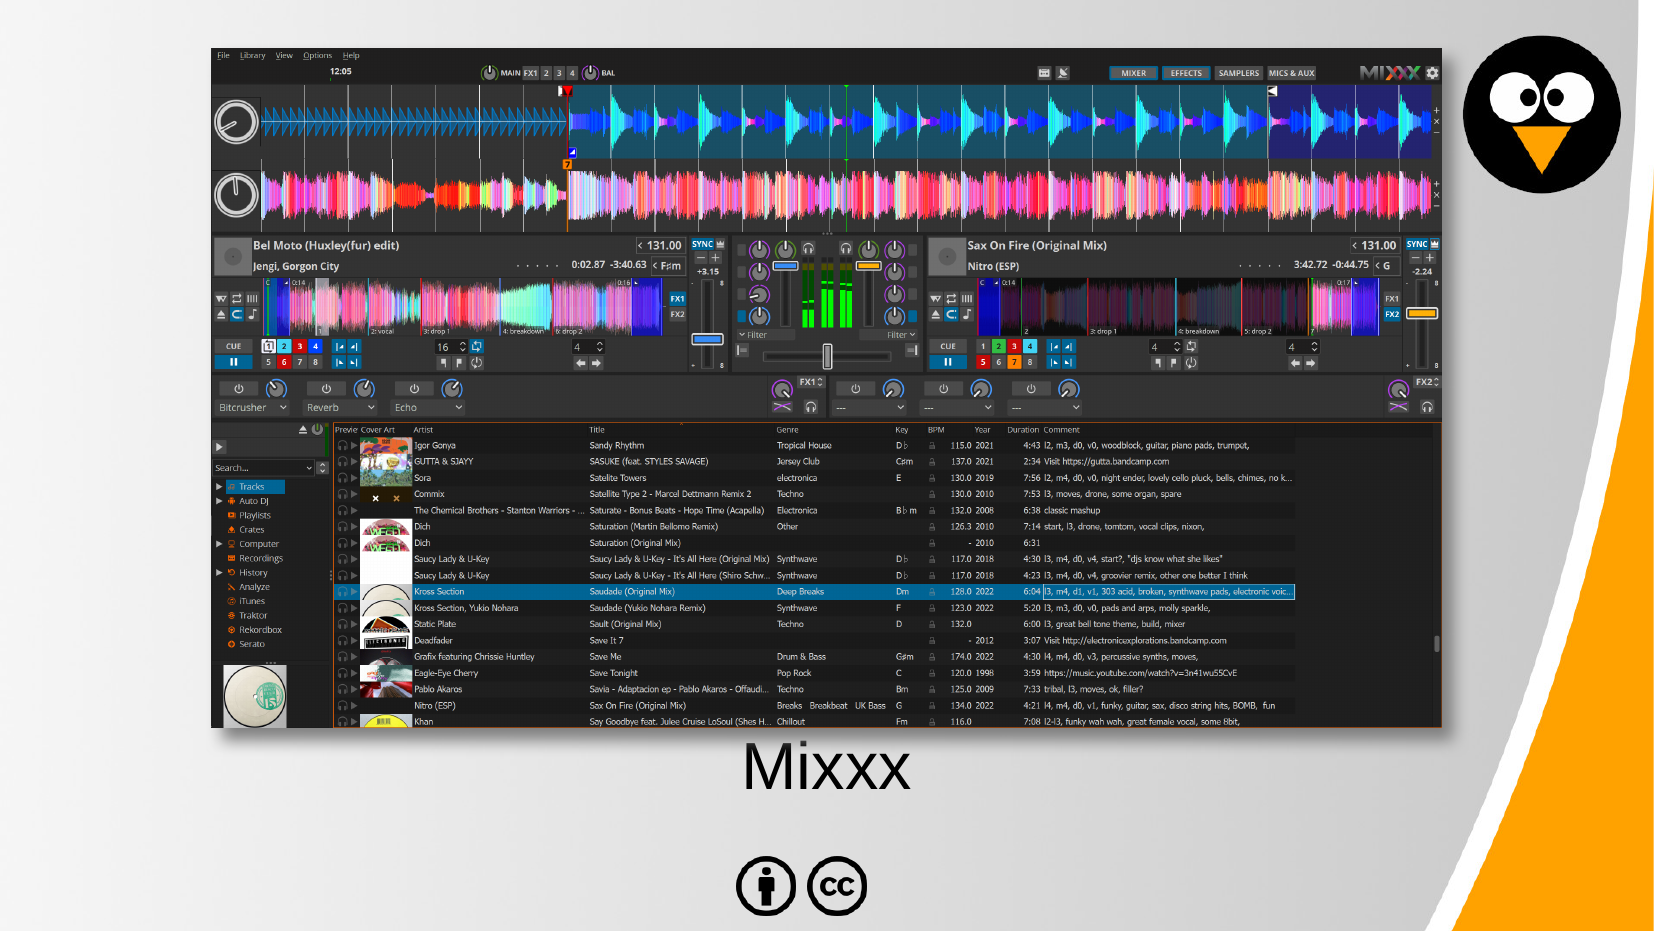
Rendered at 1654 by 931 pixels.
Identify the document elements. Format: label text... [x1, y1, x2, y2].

subtitle Mixxx [82, 84, 1571, 805]
picture [0, 0, 1654, 931]
